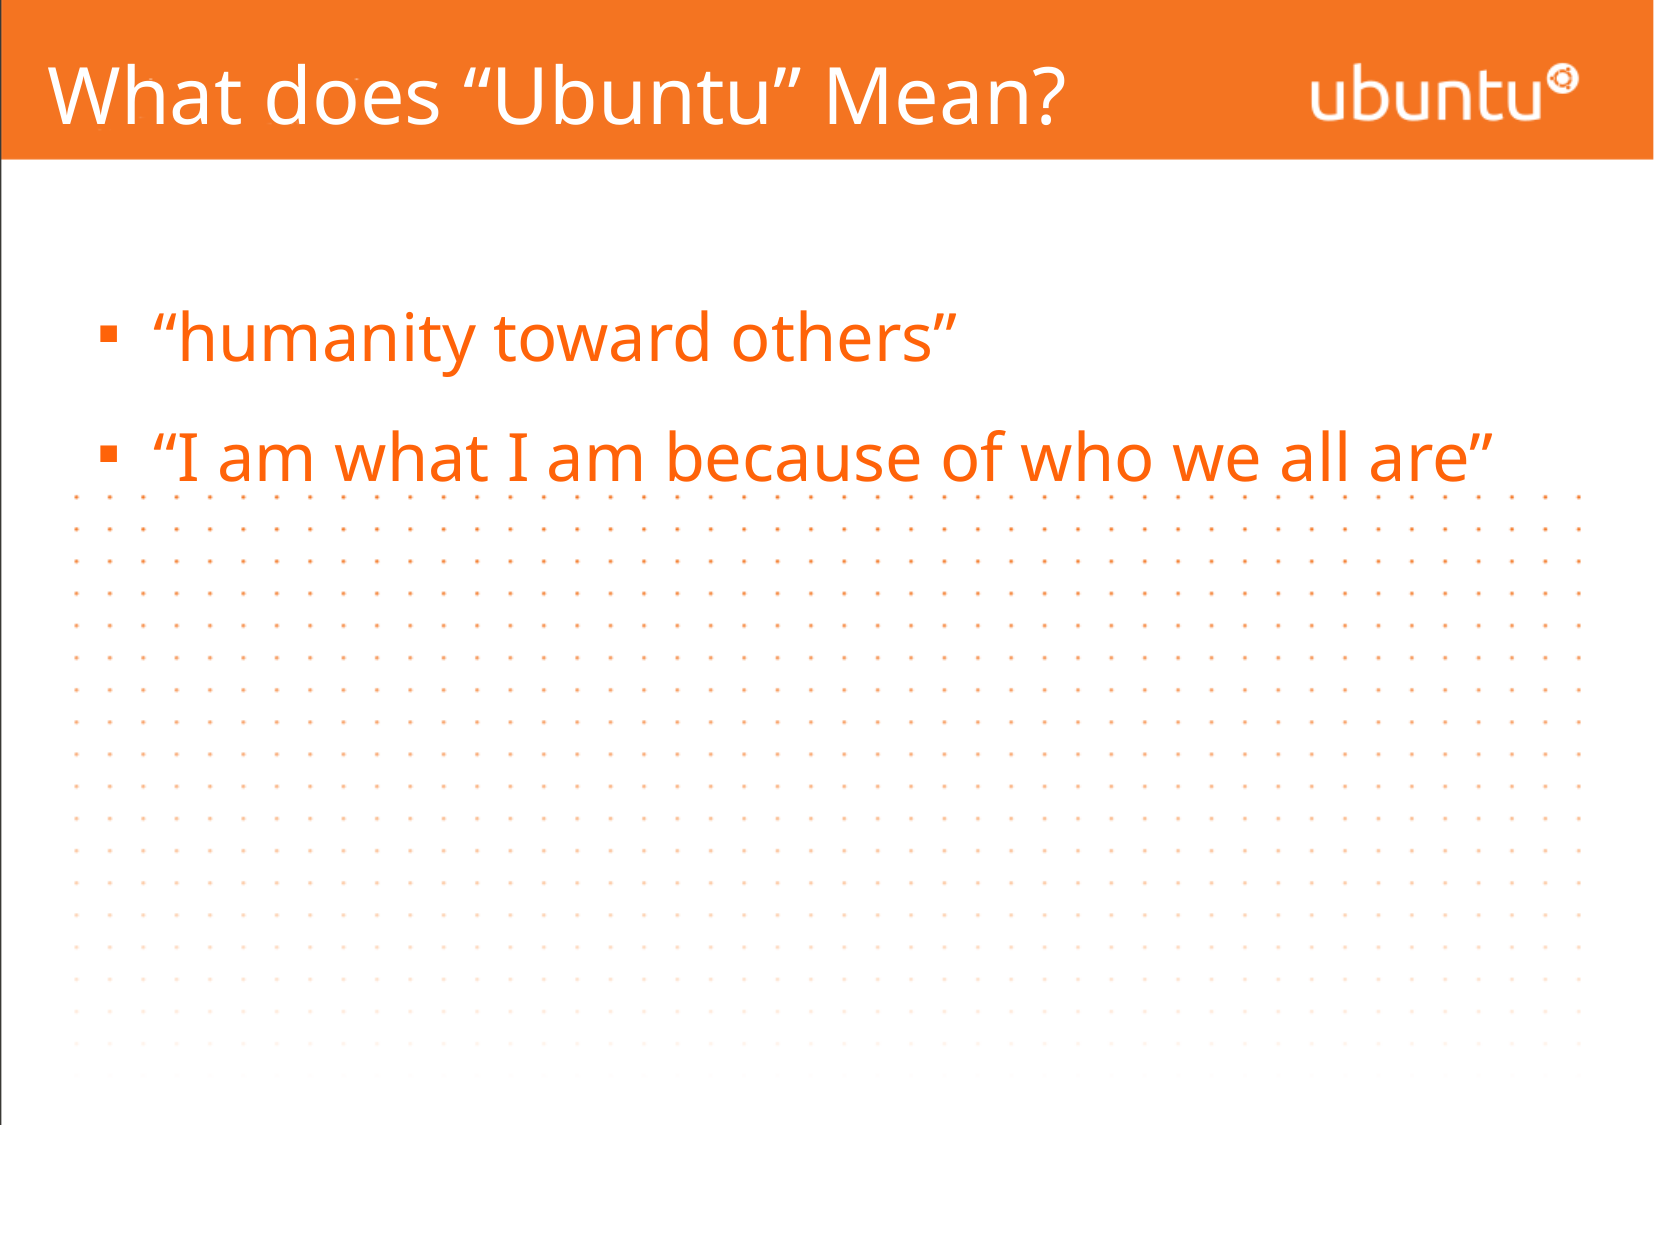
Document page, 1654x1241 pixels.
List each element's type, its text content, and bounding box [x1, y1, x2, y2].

title What does “Ubuntu” Mean? [47, 29, 1276, 158]
list “humanity toward others” “I am what I am because of who we all are” [82, 290, 1571, 1109]
picture [0, 0, 1654, 1125]
